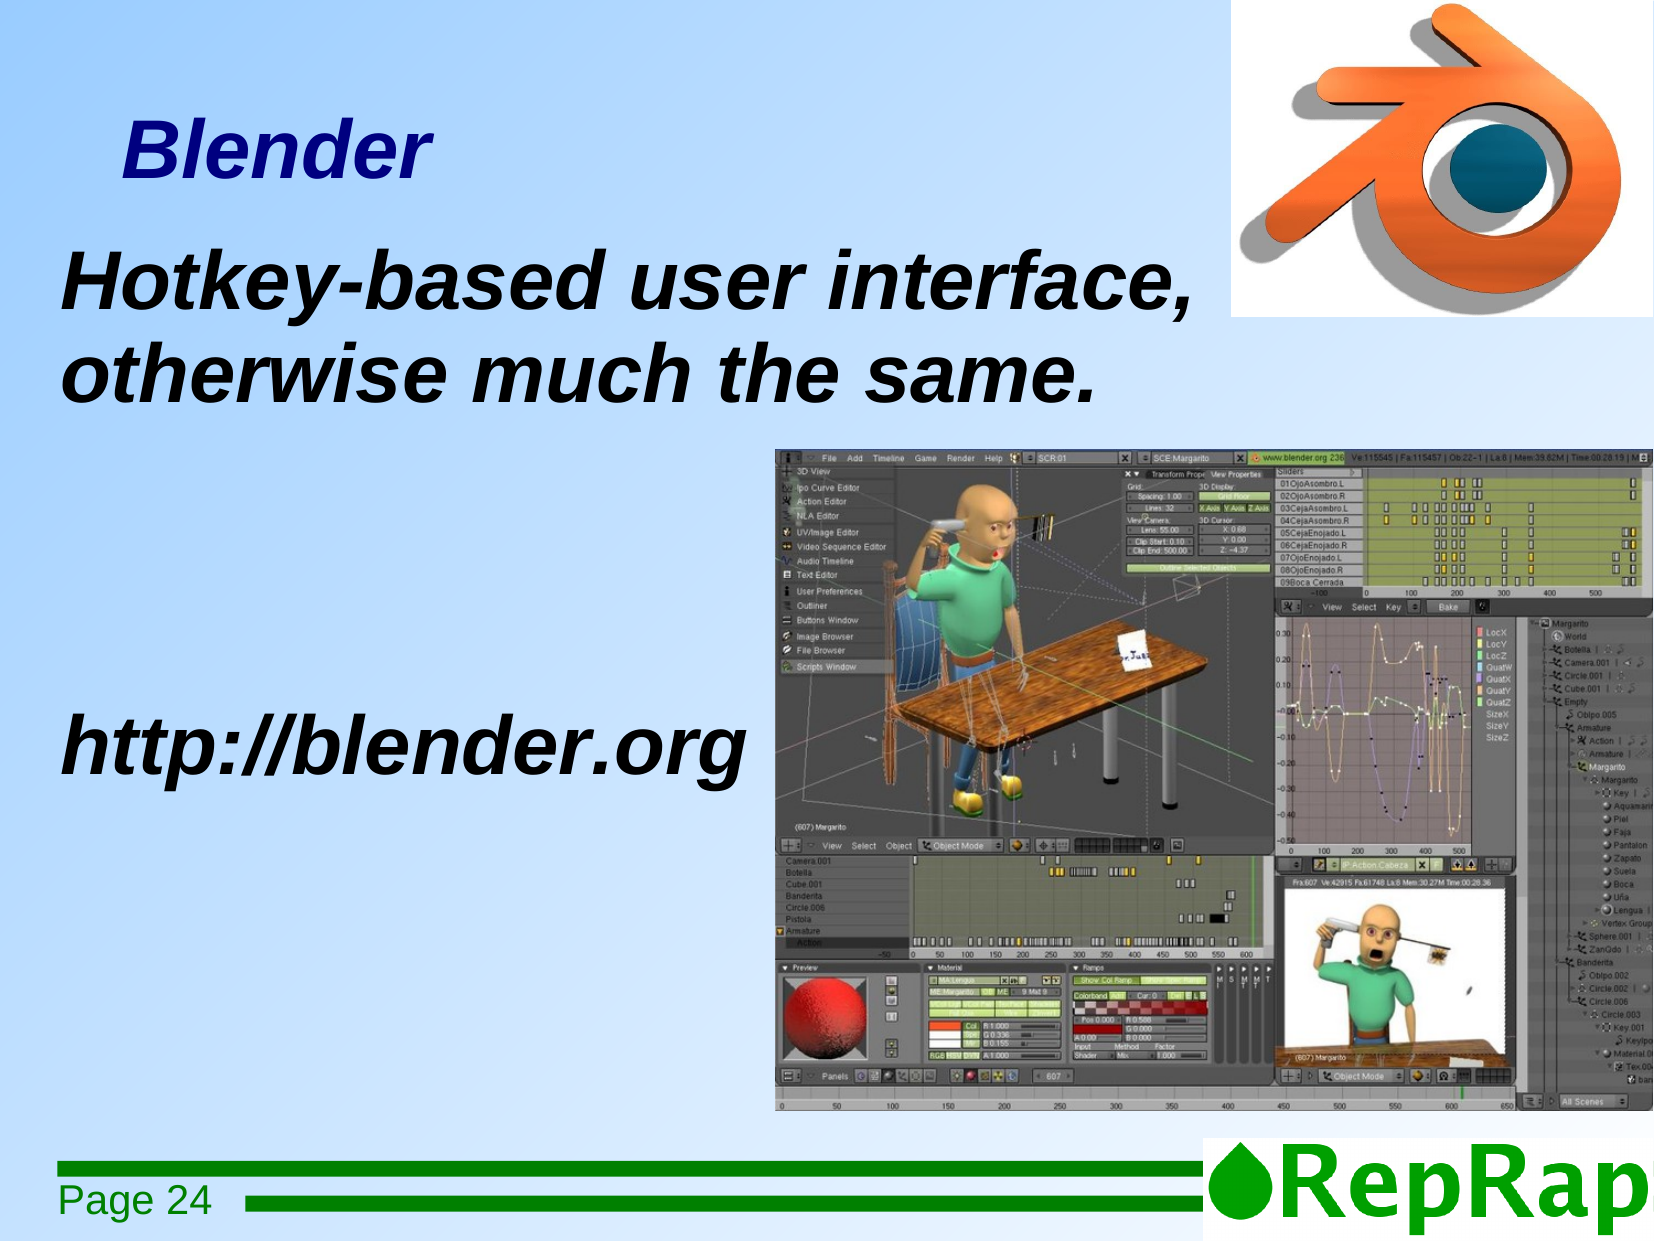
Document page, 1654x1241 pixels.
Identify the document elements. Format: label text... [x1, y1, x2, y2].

text_box Hotkey-based user interface, otherwise much the same. http://blender.org [60, 160, 1477, 960]
picture [1231, 0, 1653, 317]
picture [1203, 1138, 1654, 1241]
picture [775, 449, 1653, 1111]
title Blender [121, 46, 1231, 160]
